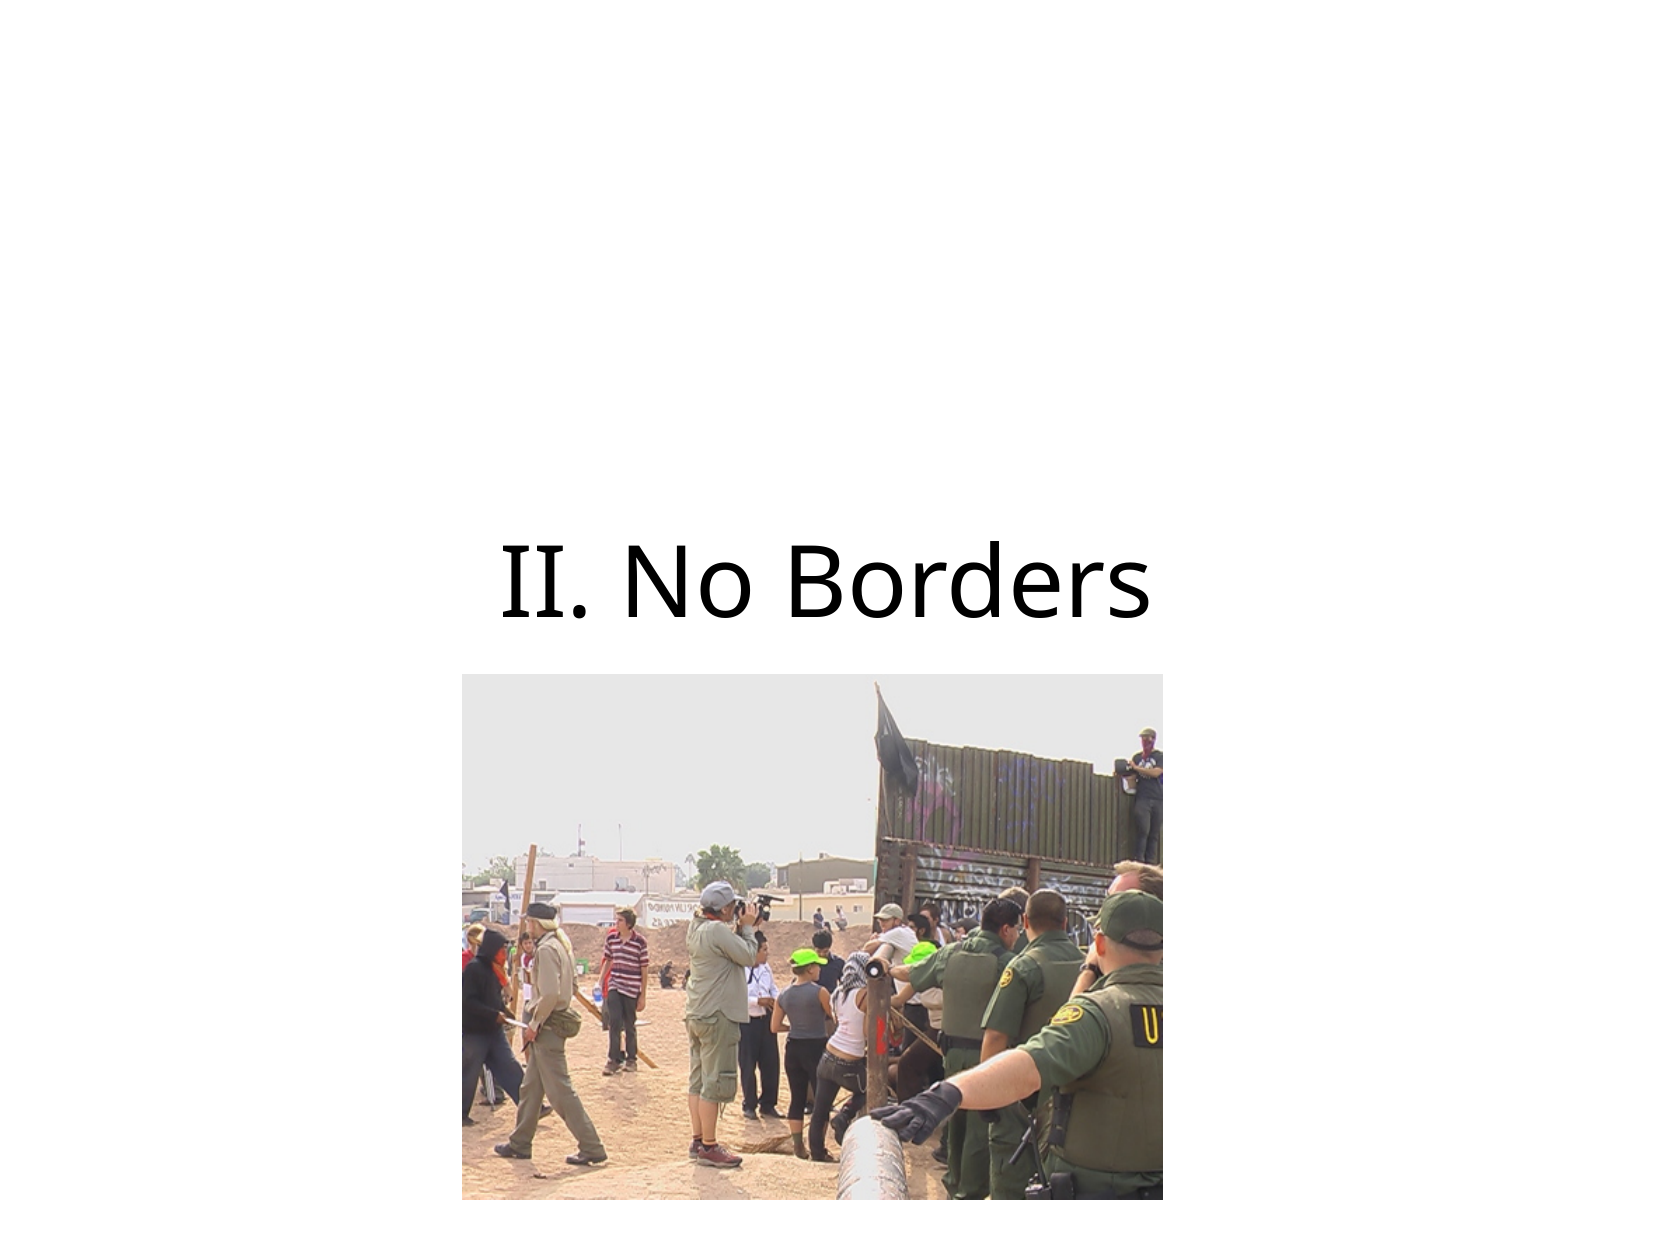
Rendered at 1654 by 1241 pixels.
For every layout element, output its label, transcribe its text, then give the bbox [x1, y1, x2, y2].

picture [462, 674, 1163, 1201]
subtitle II. No Borders [82, 56, 1571, 1102]
